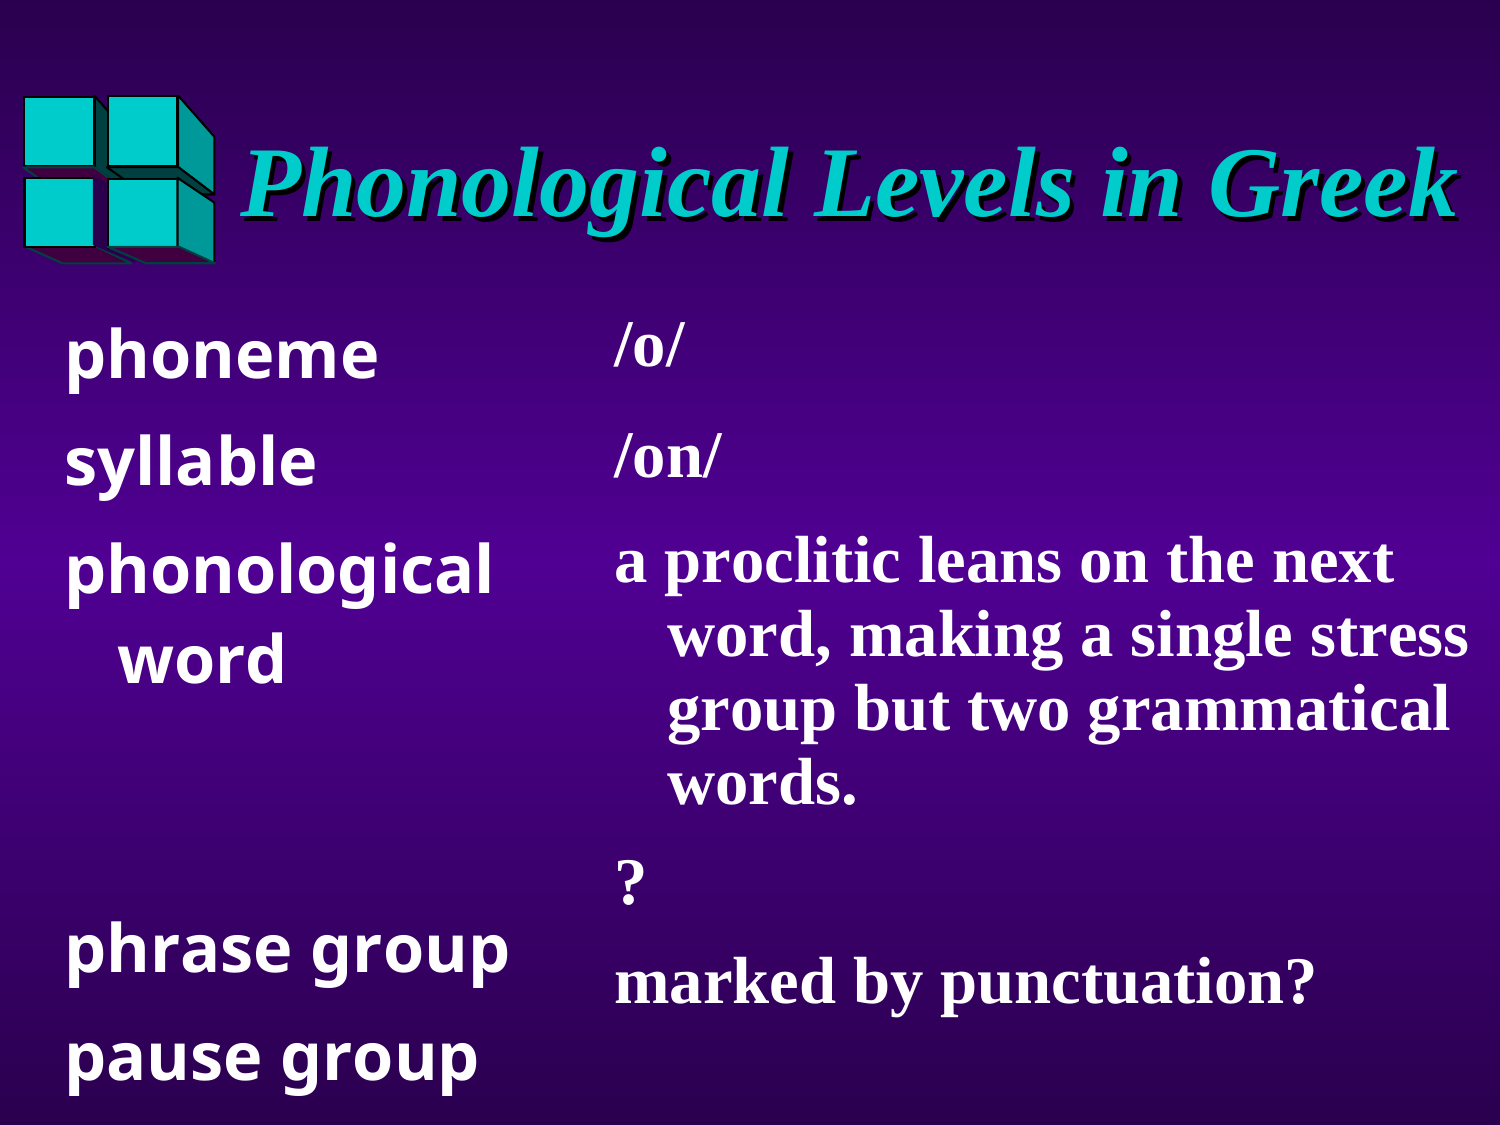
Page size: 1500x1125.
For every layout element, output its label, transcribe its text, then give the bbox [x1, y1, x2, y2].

title Phonological Levels in Greek [225, 78, 1488, 288]
text_box phoneme syllable phonological word phrase group pause group [50, 299, 638, 976]
list /o/ /on/ a proclitic leans on the next word, making a single stress group but two grammatical words. ? marked by punctuation? [600, 299, 1500, 1014]
